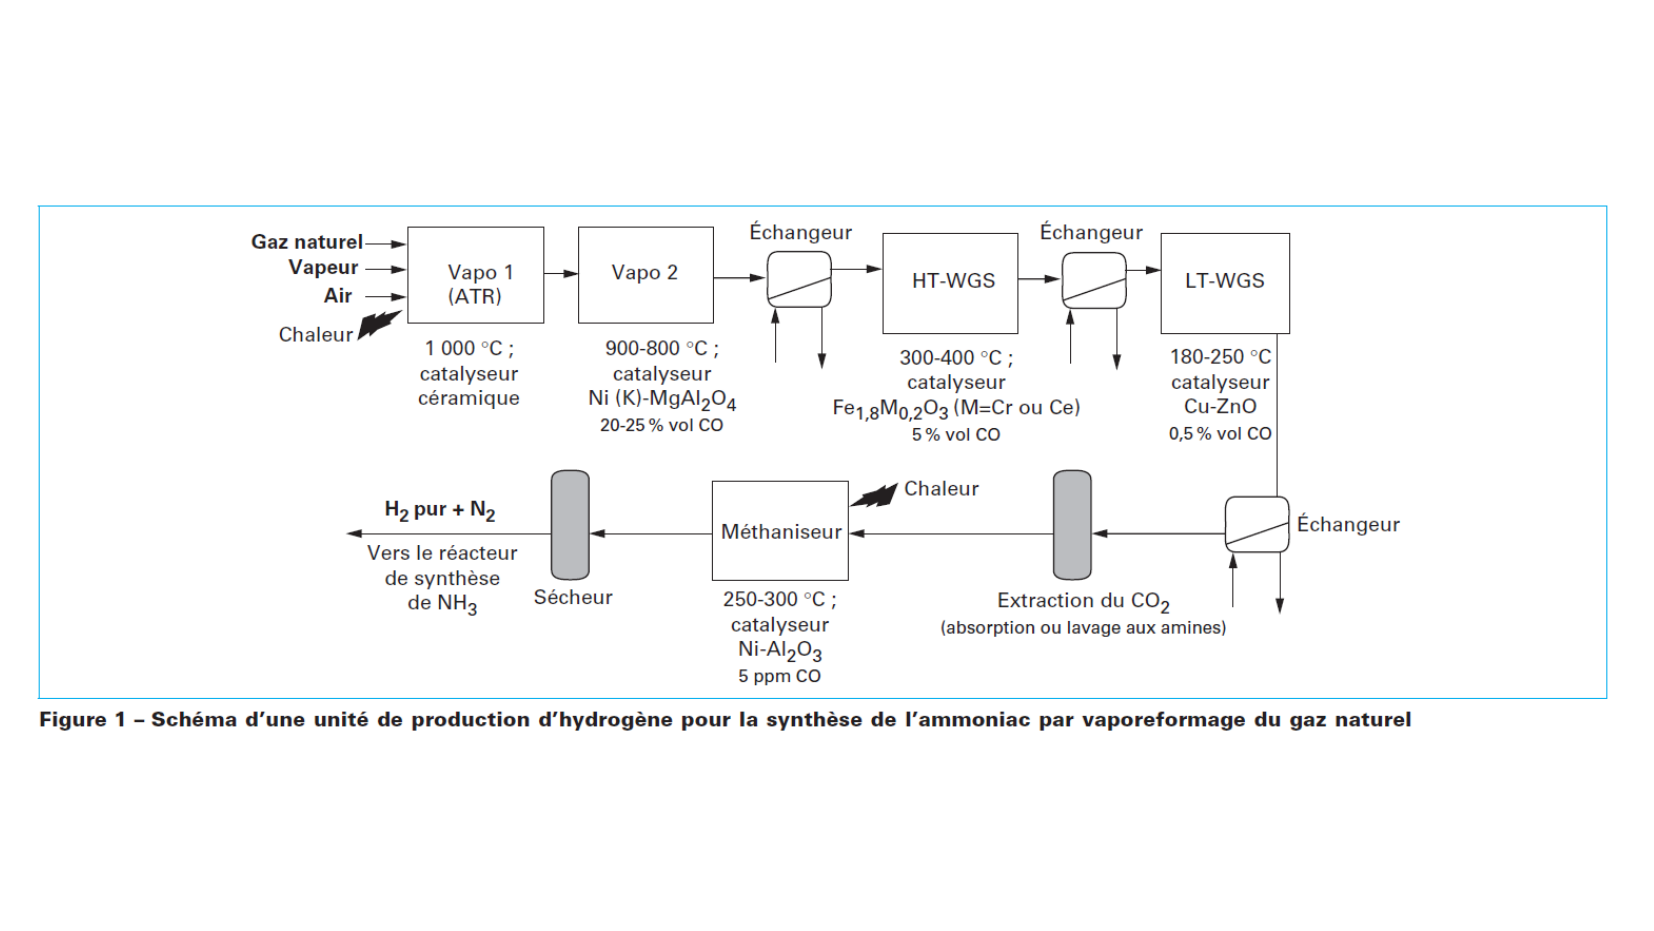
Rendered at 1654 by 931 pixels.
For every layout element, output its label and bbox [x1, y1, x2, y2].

picture [5, 176, 1654, 757]
